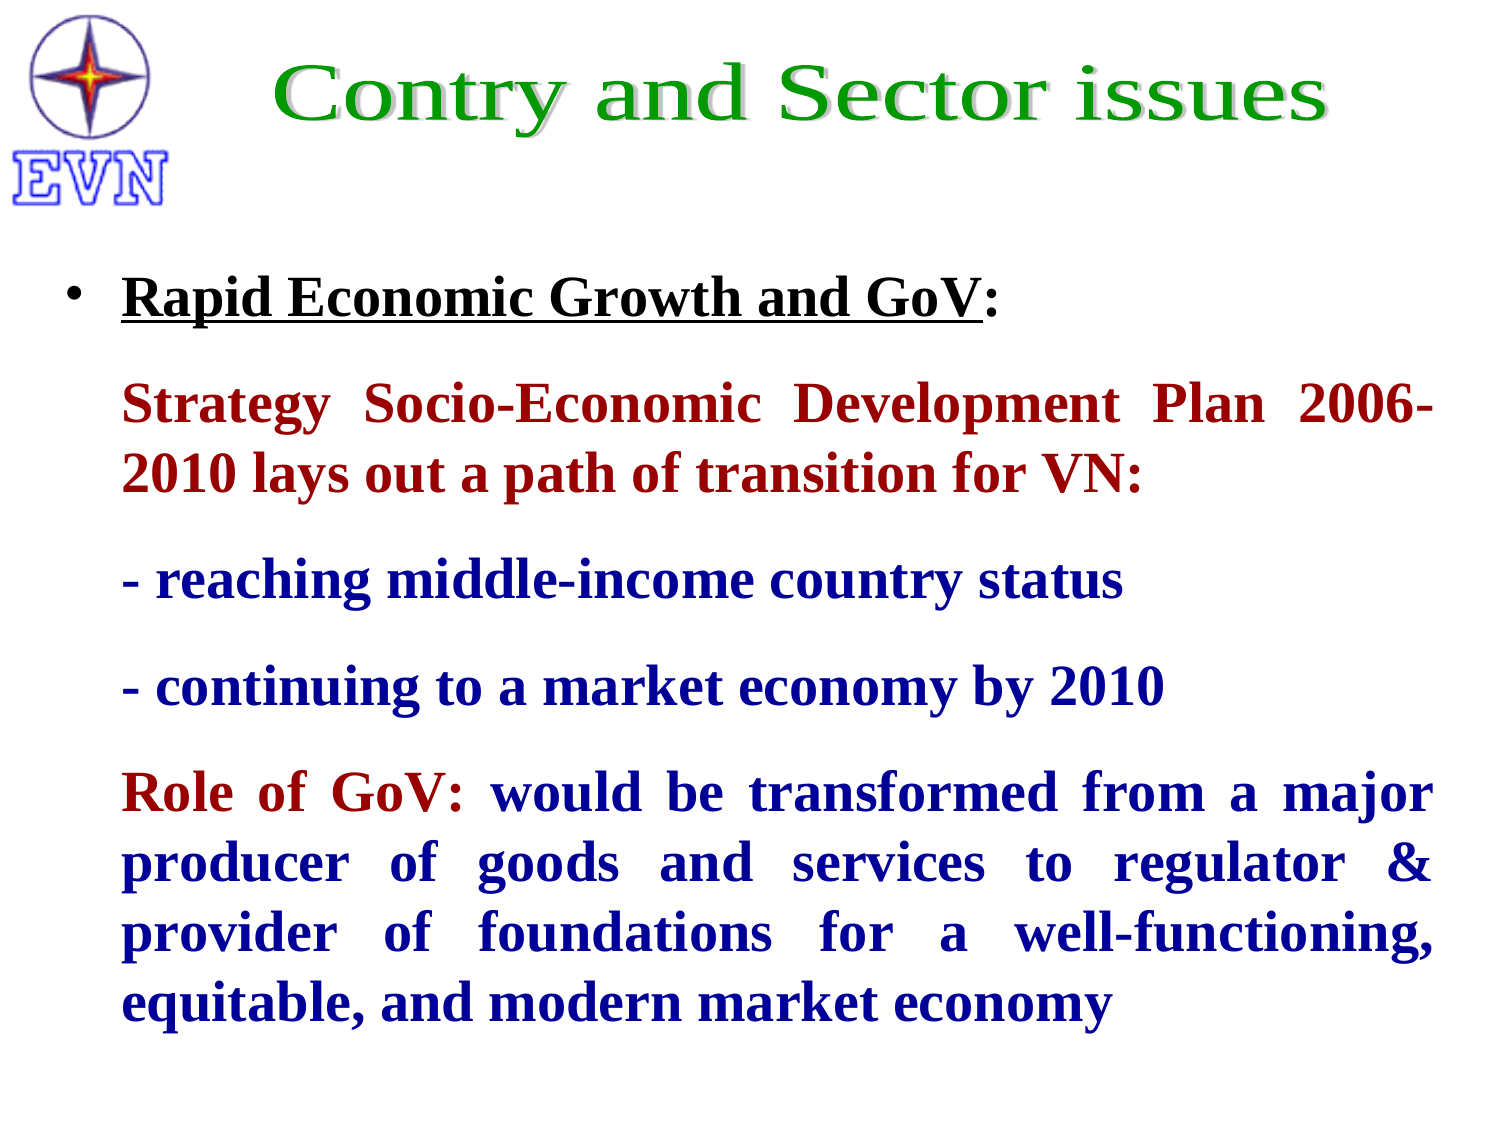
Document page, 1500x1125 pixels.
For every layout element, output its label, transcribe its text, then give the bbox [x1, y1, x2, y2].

text_box Rapid Economic Growth and GoV: Strategy Socio-Economic Development Plan 2006-2010 lays out a path of transition for VN: - reaching middle-income country status - continuing to a market economy by 2010 Role of GoV: would be transformed from a major producer of goods and services to regulator & provider of foundations for a well-functioning, equitable, and modern market economy [50, 249, 1451, 1042]
text_box Contry and Sector issues [885, 80, 926, 121]
text_box Contry and Sector issues [345, 80, 392, 121]
text_box Contry and Sector issues [480, 80, 513, 120]
text_box Contry and Sector issues [1107, 80, 1141, 121]
text_box Contry and Sector issues [837, 80, 878, 121]
text_box Contry and Sector issues [1075, 81, 1102, 120]
picture [0, 0, 179, 223]
text_box Contry and Sector issues [643, 80, 693, 120]
text_box Contry and Sector issues [929, 73, 958, 121]
text_box Contry and Sector issues [1187, 81, 1238, 121]
text_box Contry and Sector issues [514, 81, 567, 138]
text_box Contry and Sector issues [1291, 80, 1325, 121]
text_box Contry and Sector issues [397, 80, 447, 120]
text_box Contry and Sector issues [274, 65, 336, 121]
text_box Contry and Sector issues [597, 80, 640, 121]
text_box Contry and Sector issues [781, 65, 828, 121]
text_box Contry and Sector issues [962, 80, 1008, 121]
text_box Contry and Sector issues [1243, 80, 1284, 121]
text_box Contry and Sector issues [449, 73, 478, 121]
text_box Contry and Sector issues [698, 62, 747, 121]
text_box Contry and Sector issues [1149, 80, 1183, 121]
text_box Contry and Sector issues [1013, 80, 1047, 120]
